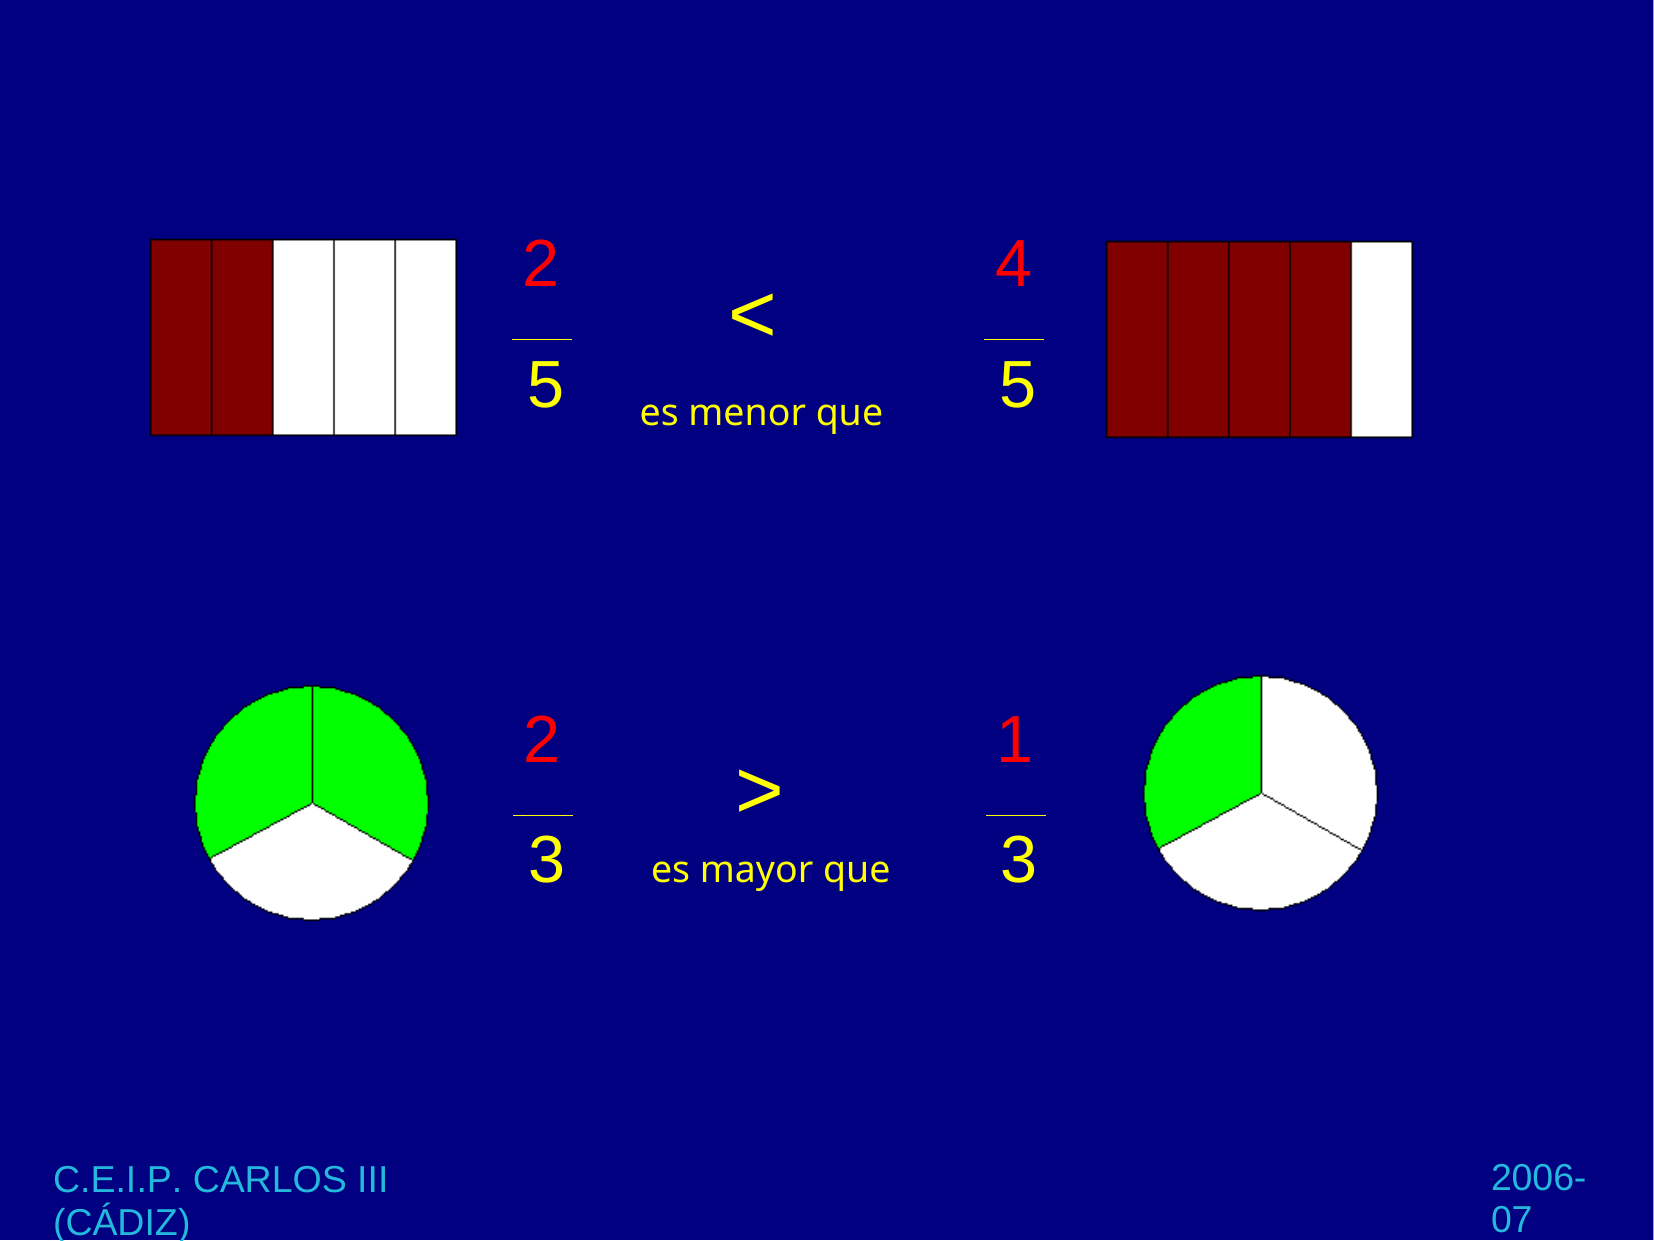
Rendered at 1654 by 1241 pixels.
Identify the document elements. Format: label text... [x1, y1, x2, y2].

text_box 4 [980, 218, 1040, 318]
text_box es mayor que [636, 834, 922, 910]
text_box 1 [981, 694, 1041, 793]
picture [1137, 666, 1388, 916]
text_box 2 [508, 694, 569, 793]
text_box C.E.I.P. CARLOS III (CÁDIZ) [38, 1151, 473, 1214]
text_box > [720, 735, 809, 834]
picture [188, 676, 439, 926]
text_box < [713, 260, 802, 378]
text_box 5 [512, 339, 601, 438]
picture [147, 236, 462, 441]
picture [1103, 238, 1418, 443]
text_box 2 [507, 218, 567, 318]
text_box es menor que [624, 378, 921, 454]
text_box 2006-07 [1476, 1148, 1619, 1211]
text_box 3 [986, 815, 1075, 914]
text_box [980, 688, 1069, 764]
text_box [506, 212, 650, 289]
text_box [507, 688, 597, 764]
text_box 5 [984, 339, 1074, 438]
text_box 3 [513, 815, 603, 914]
text_box [979, 212, 1068, 289]
